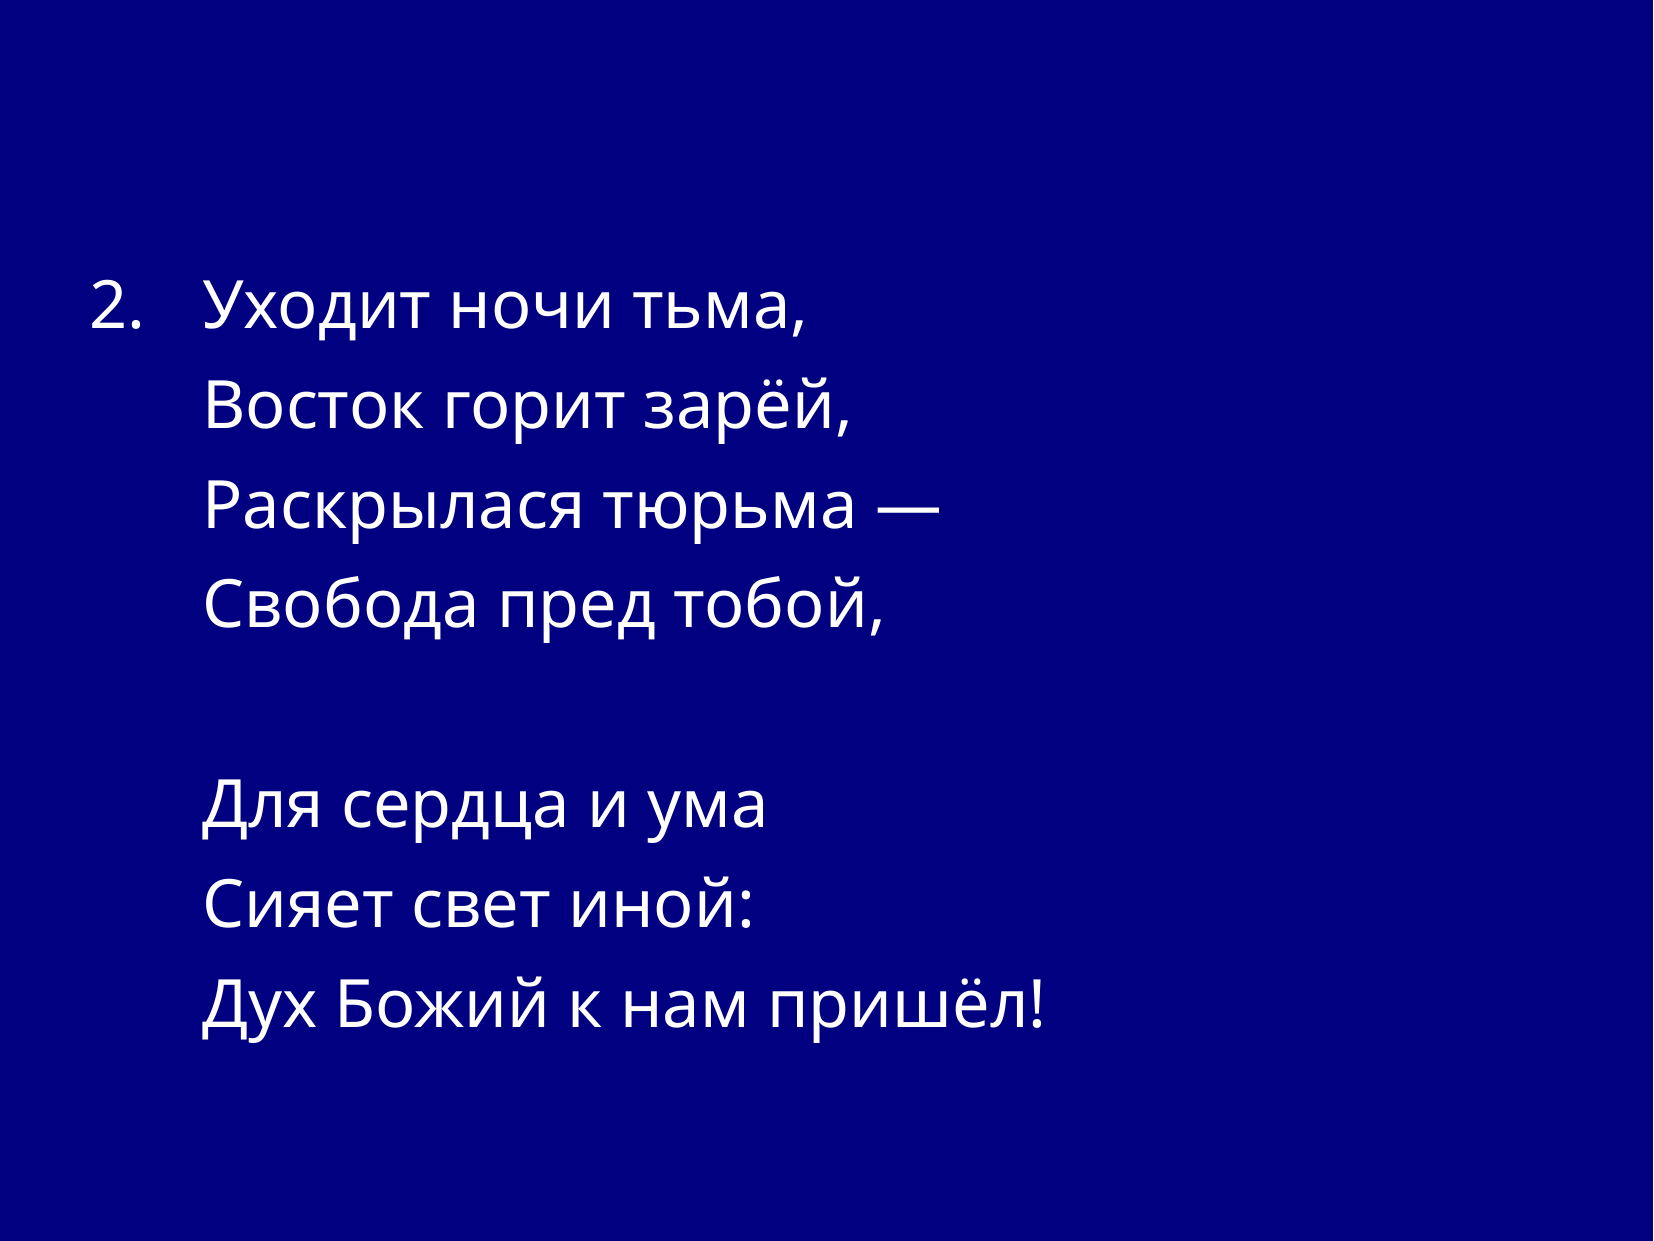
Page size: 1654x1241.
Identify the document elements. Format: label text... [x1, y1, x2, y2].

text_box 2. Уходит ночи тьма, Восток горит зарёй, Раскрылася тюрьма — Свобода пред тобой, Для сердца и ума Сияет свет иной: Дух Божий к нам пришёл! [75, 150, 1576, 1163]
